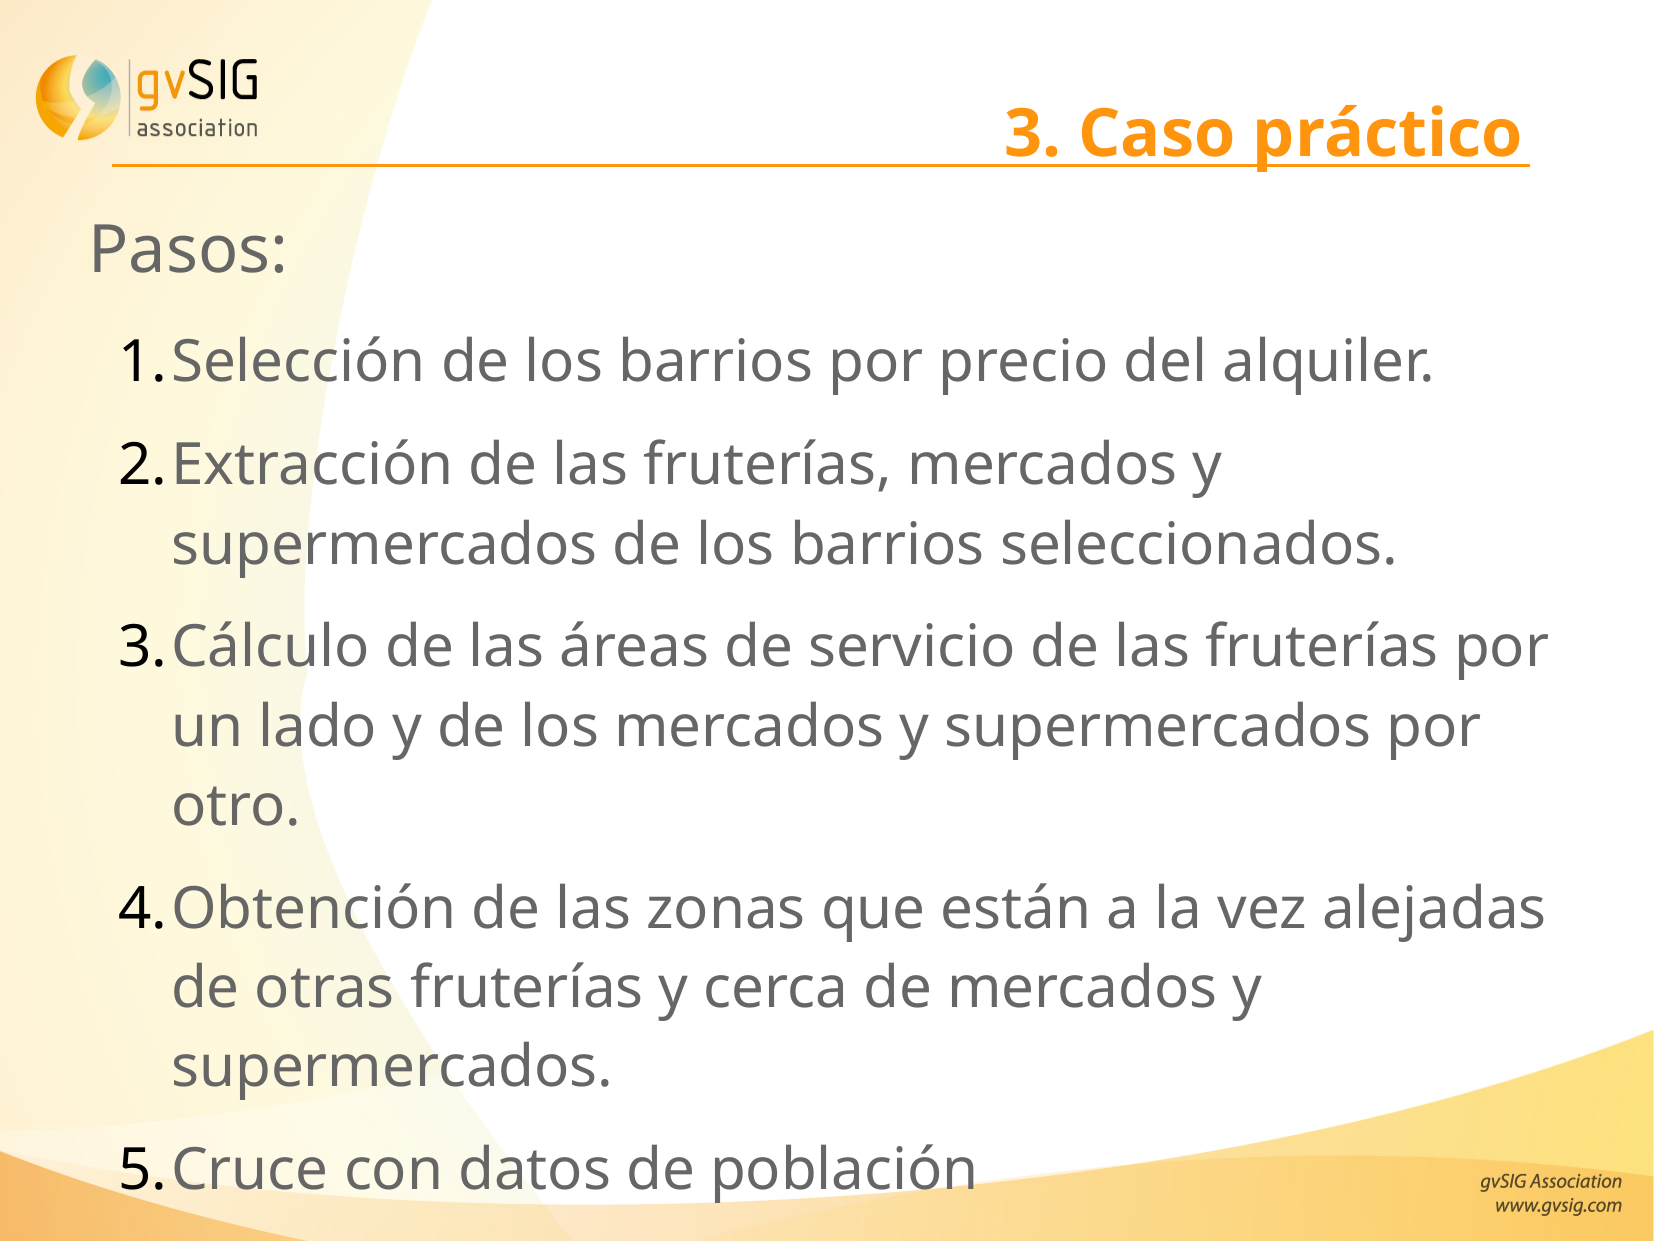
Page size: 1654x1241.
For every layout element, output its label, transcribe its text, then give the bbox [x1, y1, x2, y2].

list Selección de los barrios por precio del alquiler. Extracción de las fruterías, mercados y supermercados de los barrios seleccionados. Cálculo de las áreas de servicio de las fruterías por un lado y de los mercados y supermercados por otro. Obtención de las zonas que están a la vez alejadas de otras fruterías y cerca de mercados y supermercados. Cruce con datos de población [29, 319, 1625, 1095]
title 3. Caso práctico [295, 84, 1524, 184]
list Pasos: [88, 201, 1477, 280]
picture [0, 0, 1654, 1241]
